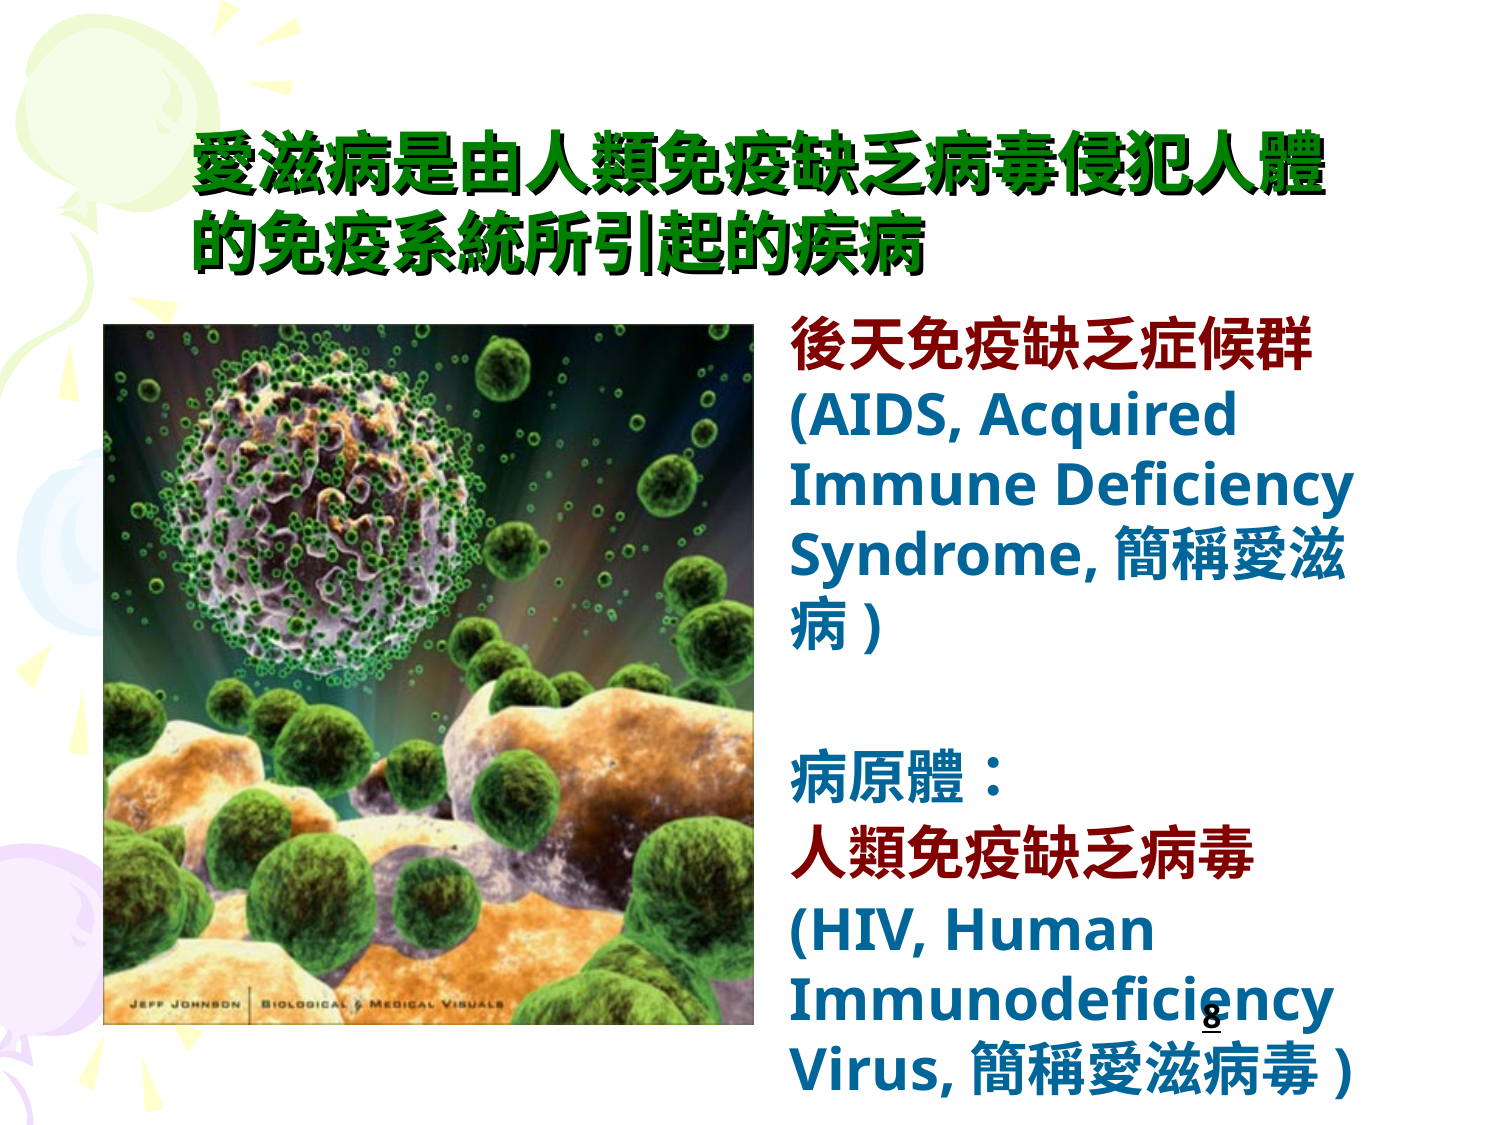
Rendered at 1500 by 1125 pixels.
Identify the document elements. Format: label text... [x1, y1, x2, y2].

text_box [1187, 987, 1500, 1063]
text_box 後天免疫缺乏症候群(AIDS, Acquired Immune Deficiency Syndrome,簡稱愛滋病) 病原體： 人類免疫缺乏病毒 (HIV, Human Immunodeficiency Virus,簡稱愛滋病毒) [774, 299, 1424, 1051]
picture [103, 324, 754, 1025]
text_box 愛滋病是由人類免疫缺乏病毒侵犯人體的免疫系統所引起的疾病 [174, 112, 1400, 290]
